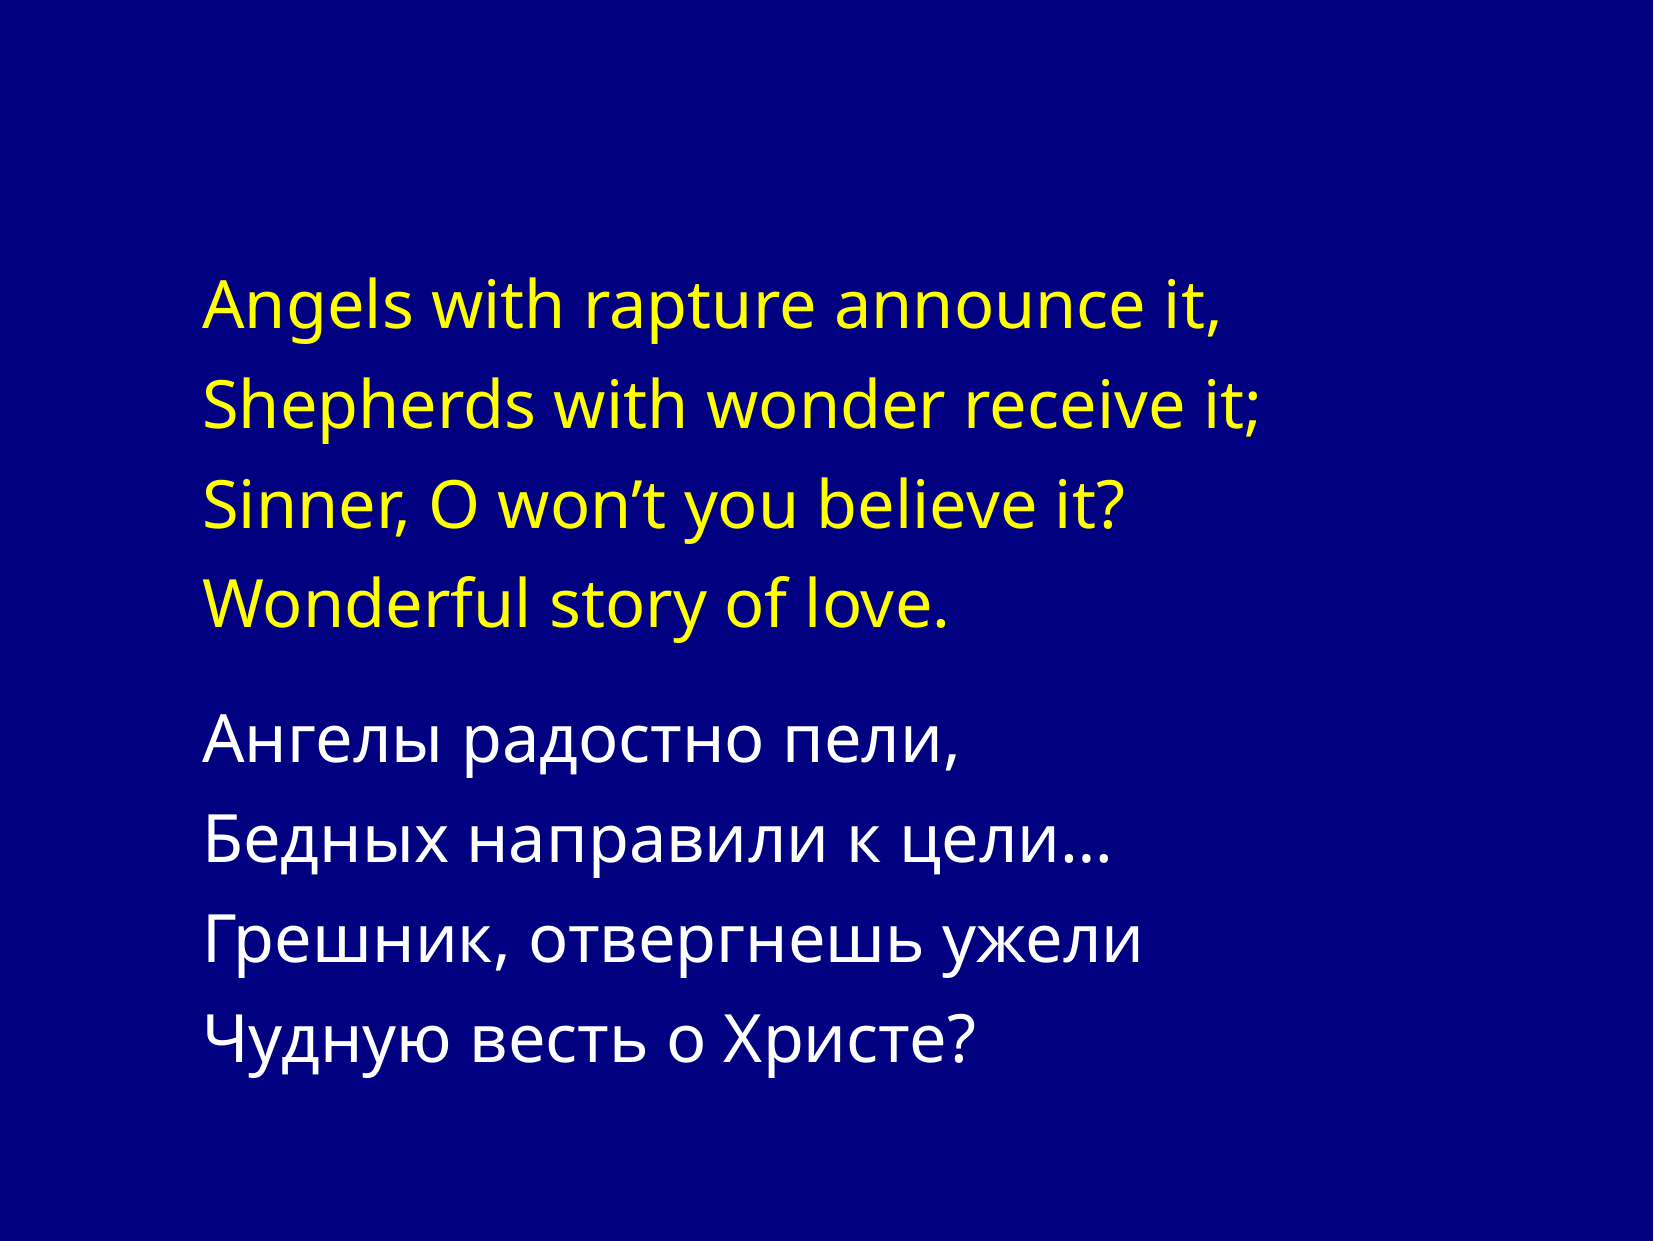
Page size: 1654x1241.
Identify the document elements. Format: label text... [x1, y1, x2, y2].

text_box Angels with rapture announce it, Shepherds with wonder receive it; Sinner, O won’t you believe it? Wonderful story of love. [75, 150, 1576, 638]
text_box Ангелы радостно пели, Бедных направили к цели… Грешник, отвергнешь ужели Чудную весть о Христе? [75, 675, 1576, 1163]
